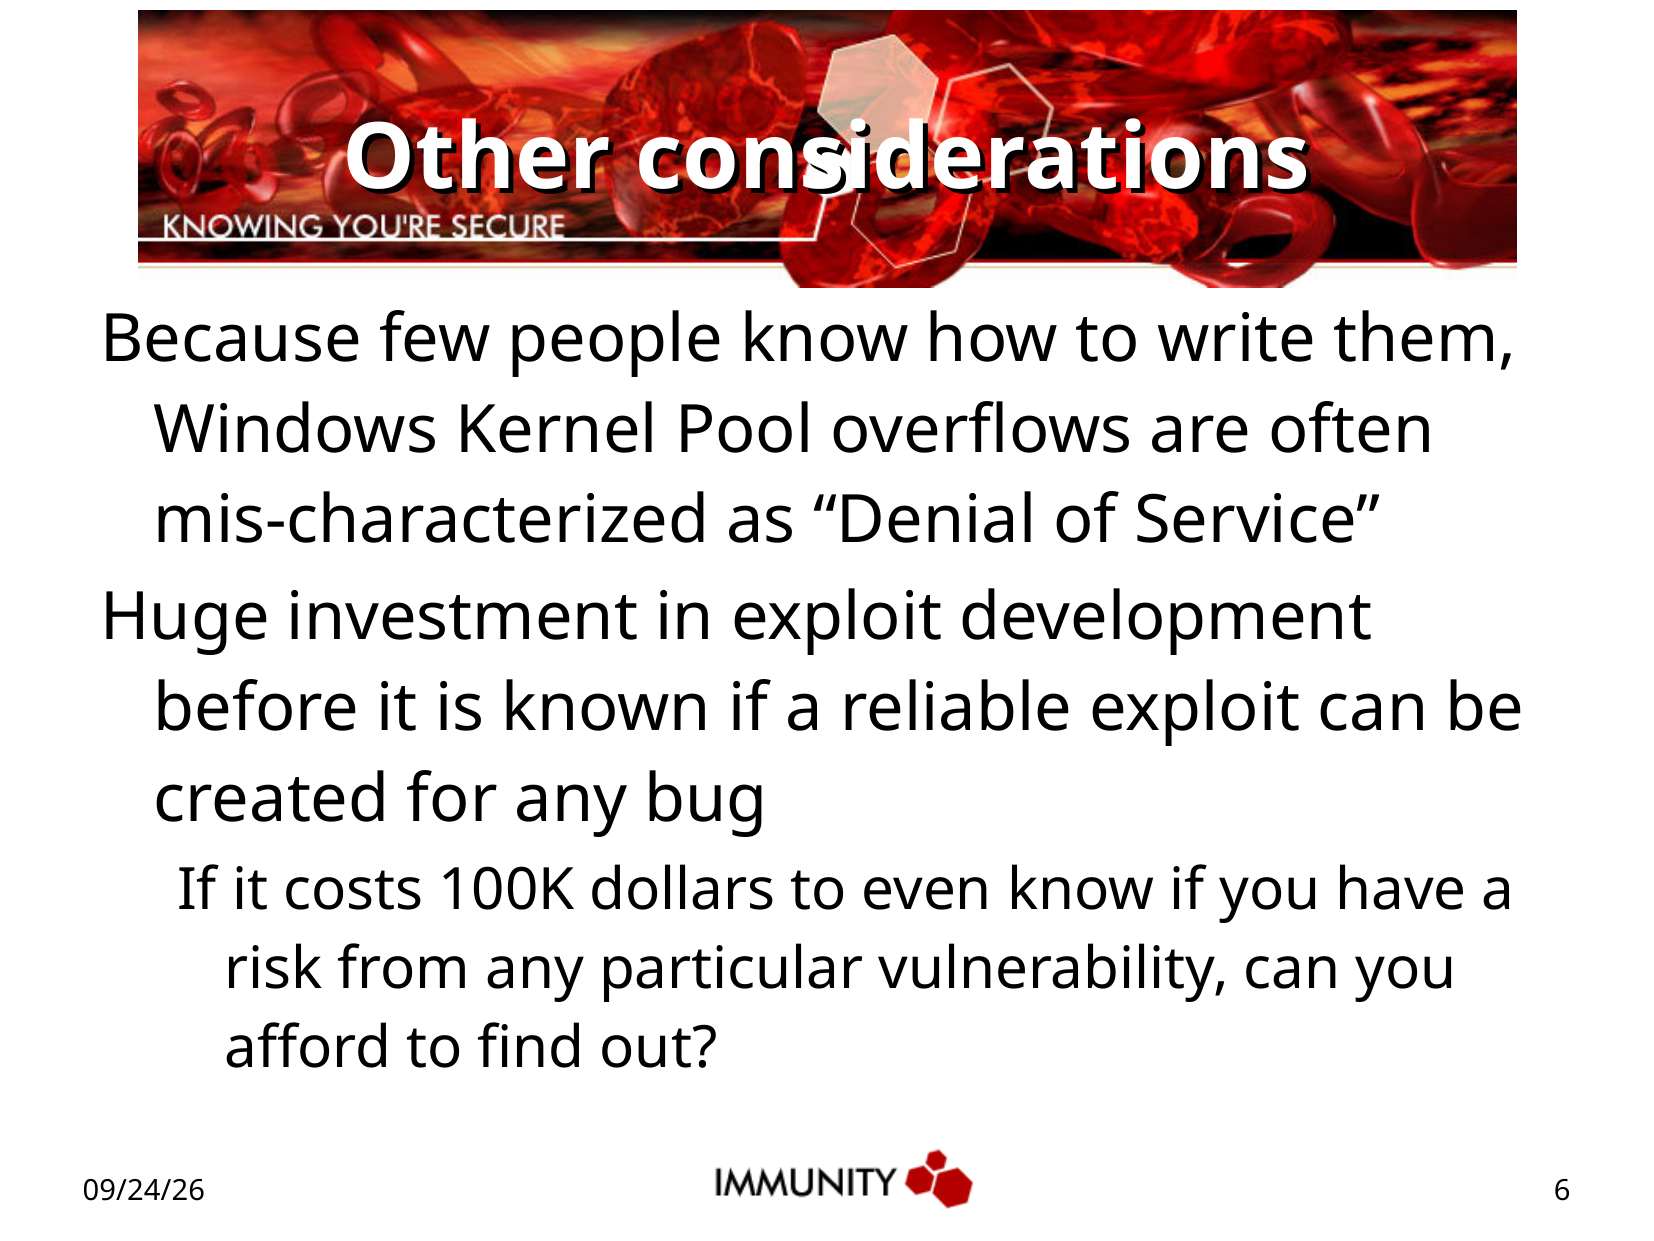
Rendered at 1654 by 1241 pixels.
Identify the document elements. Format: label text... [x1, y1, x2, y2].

list Because few people know how to write them, Windows Kernel Pool overflows are often mis-characterized as “Denial of Service” Huge investment in exploit development before it is known if a reliable exploit can be created for any bug If it costs 100K dollars to even know if you have a risk from any particular vulnerability, can you afford to find out? [82, 290, 1571, 1094]
picture [694, 1130, 984, 1235]
title Other considerations [82, 56, 1571, 250]
picture [138, 10, 1517, 56]
picture [138, 250, 1517, 288]
